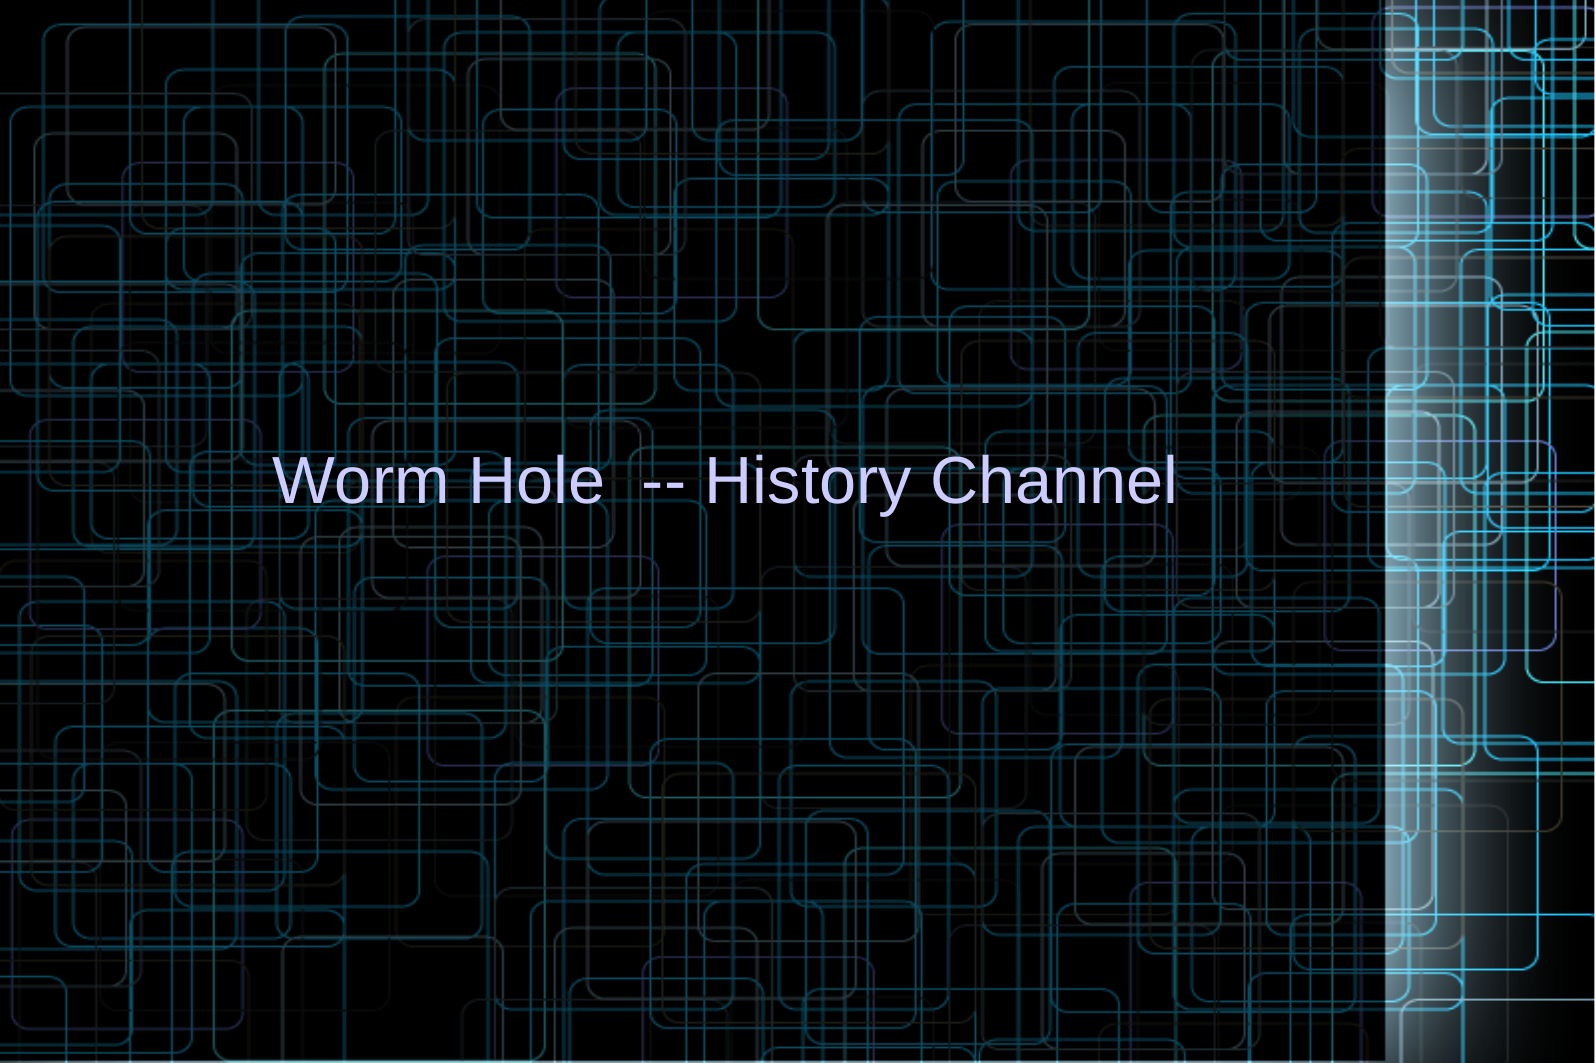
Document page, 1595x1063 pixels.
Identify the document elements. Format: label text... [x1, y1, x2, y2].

text_box Worm Hole -- History Channel [257, 432, 1197, 522]
picture [0, 0, 1595, 1063]
